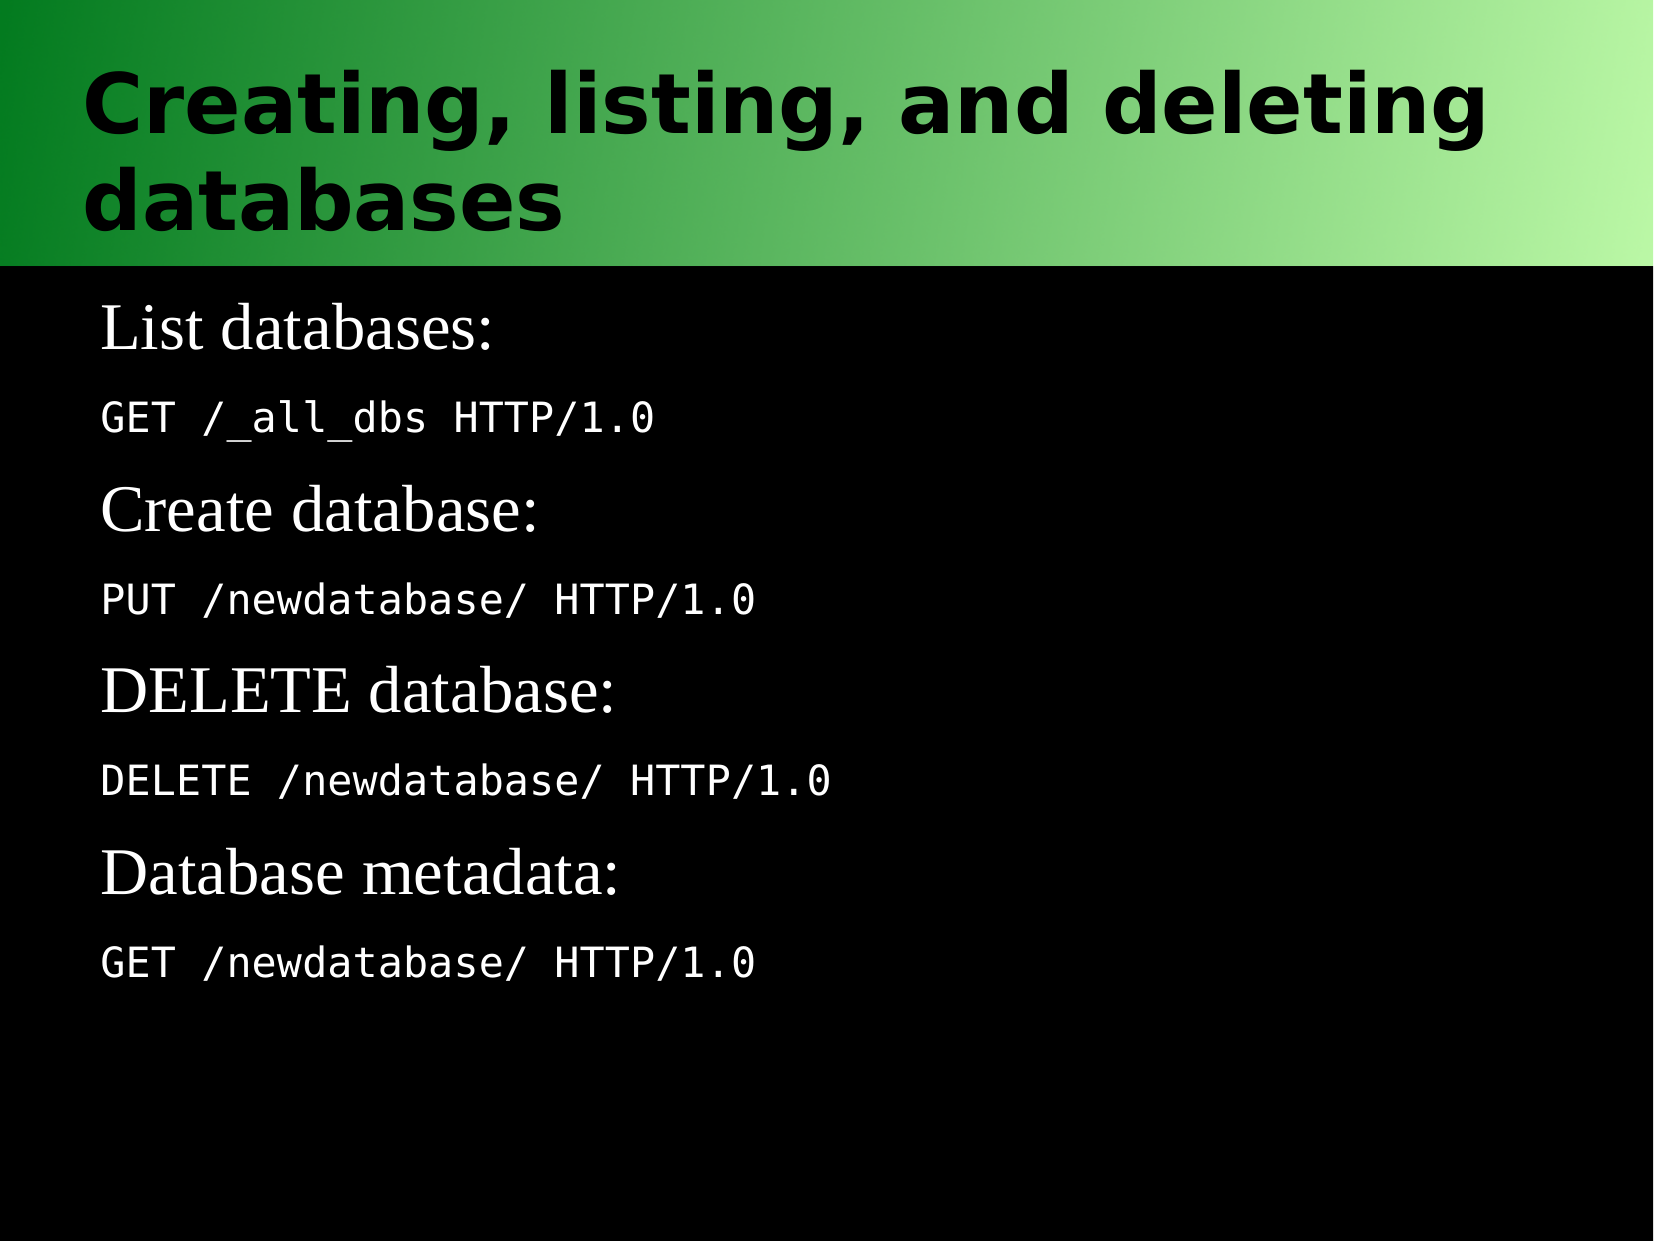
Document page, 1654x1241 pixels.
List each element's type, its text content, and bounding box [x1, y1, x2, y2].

list List databases: GET /_all_dbs HTTP/1.0 Create database: PUT /newdatabase/ HTTP/1.0 DELETE database: DELETE /newdatabase/ HTTP/1.0 Database metadata: GET /newdatabase/ HTTP/1.0 [82, 290, 1571, 1095]
title Creating, listing, and deleting databases [82, 55, 1571, 251]
picture [0, 0, 1654, 1241]
